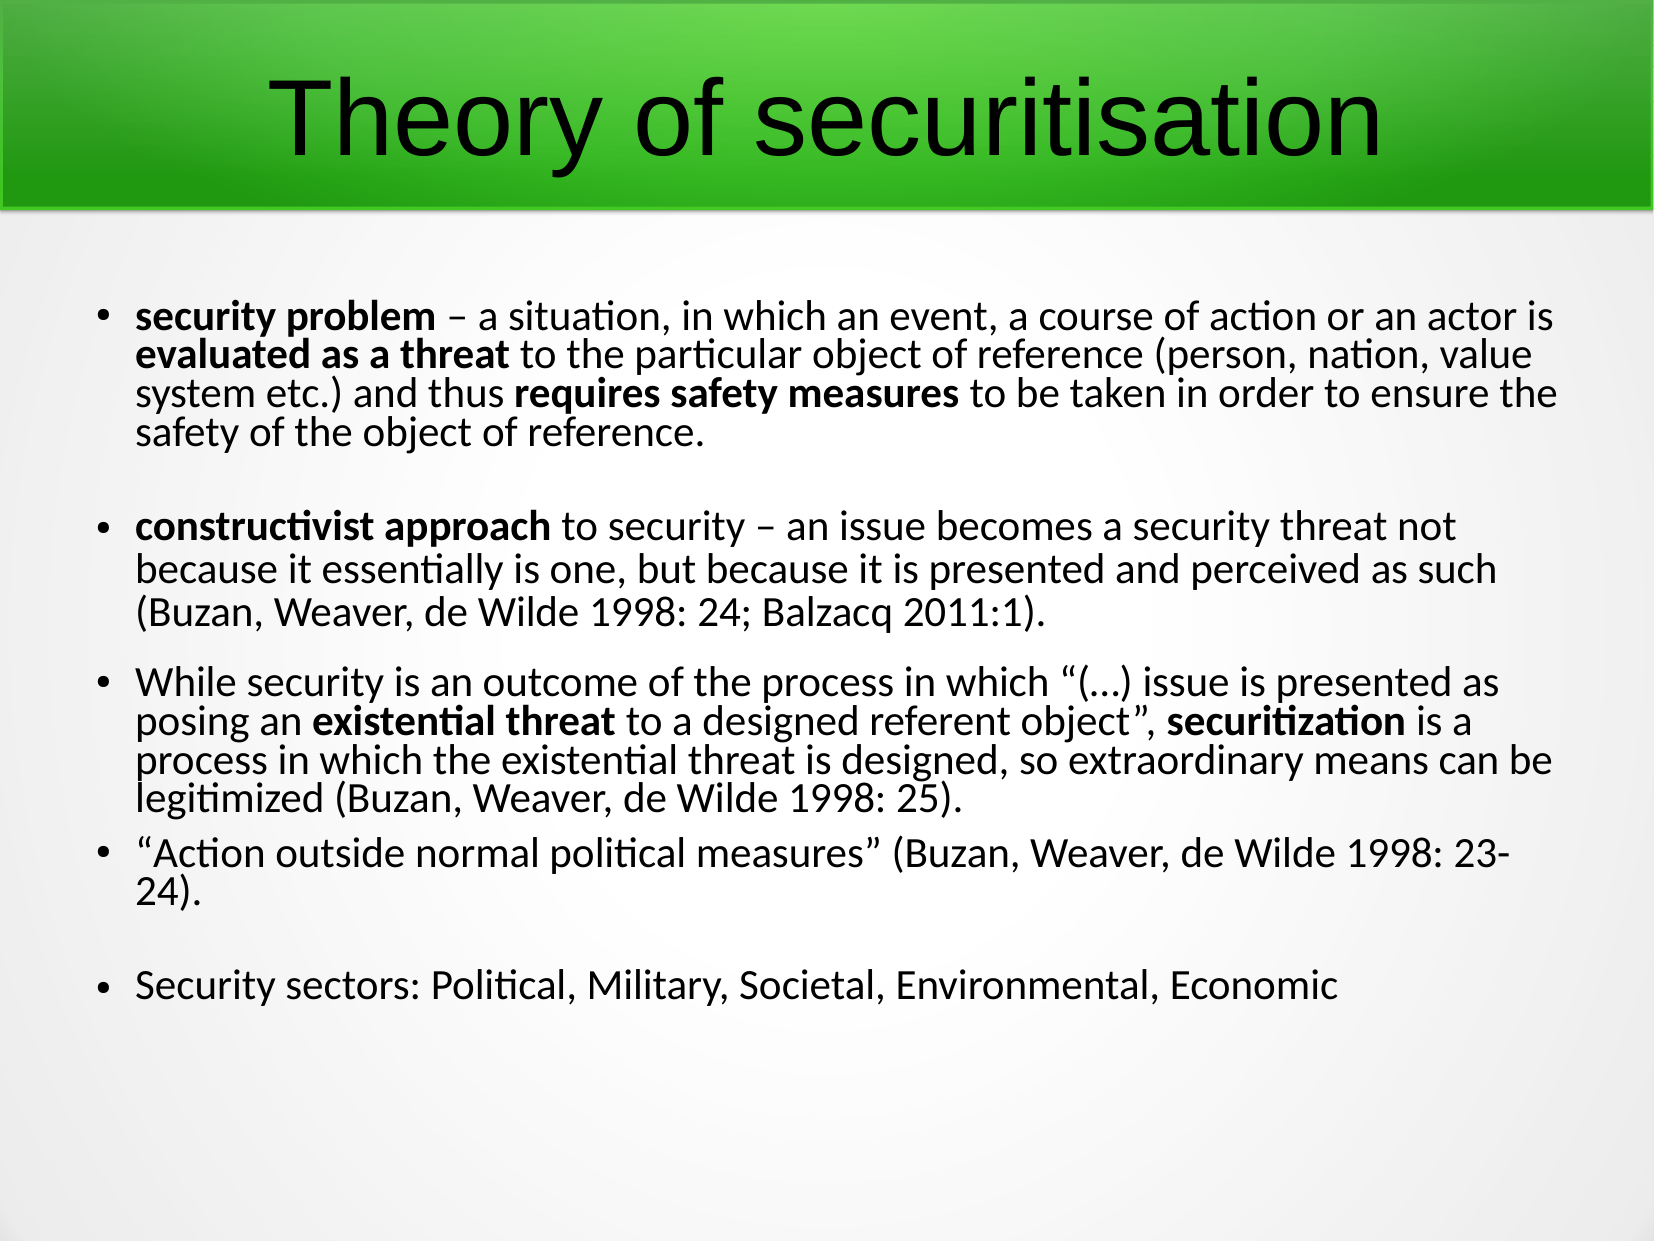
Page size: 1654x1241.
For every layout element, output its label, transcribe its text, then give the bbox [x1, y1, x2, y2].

title Theory of securitisation [82, 47, 1571, 189]
list security problem – a situation, in which an event, a course of action or an actor is evaluated as a threat to the particular object of reference (person, nation, value system etc.) and thus requires safety measures to be taken in order to ensure the safety of the object of reference. constructivist approach to security – an issue becomes a security threat not because it essentially is one, but because it is presented and perceived as such (Buzan, Weaver, de Wilde 1998: 24; Balzacq 2011:1). While security is an outcome of the process in which “(…) issue is presented as posing an existential threat to a designed referent object”, securitization is a process in which the existential threat is designed, so extraordinary means can be legitimized (Buzan, Weaver, de Wilde 1998: 25). “Action outside normal political measures” (Buzan, Weaver, de Wilde 1998: 23-24). Security sectors: Political, Military, Societal, Environmental, Economic [82, 299, 1571, 1019]
